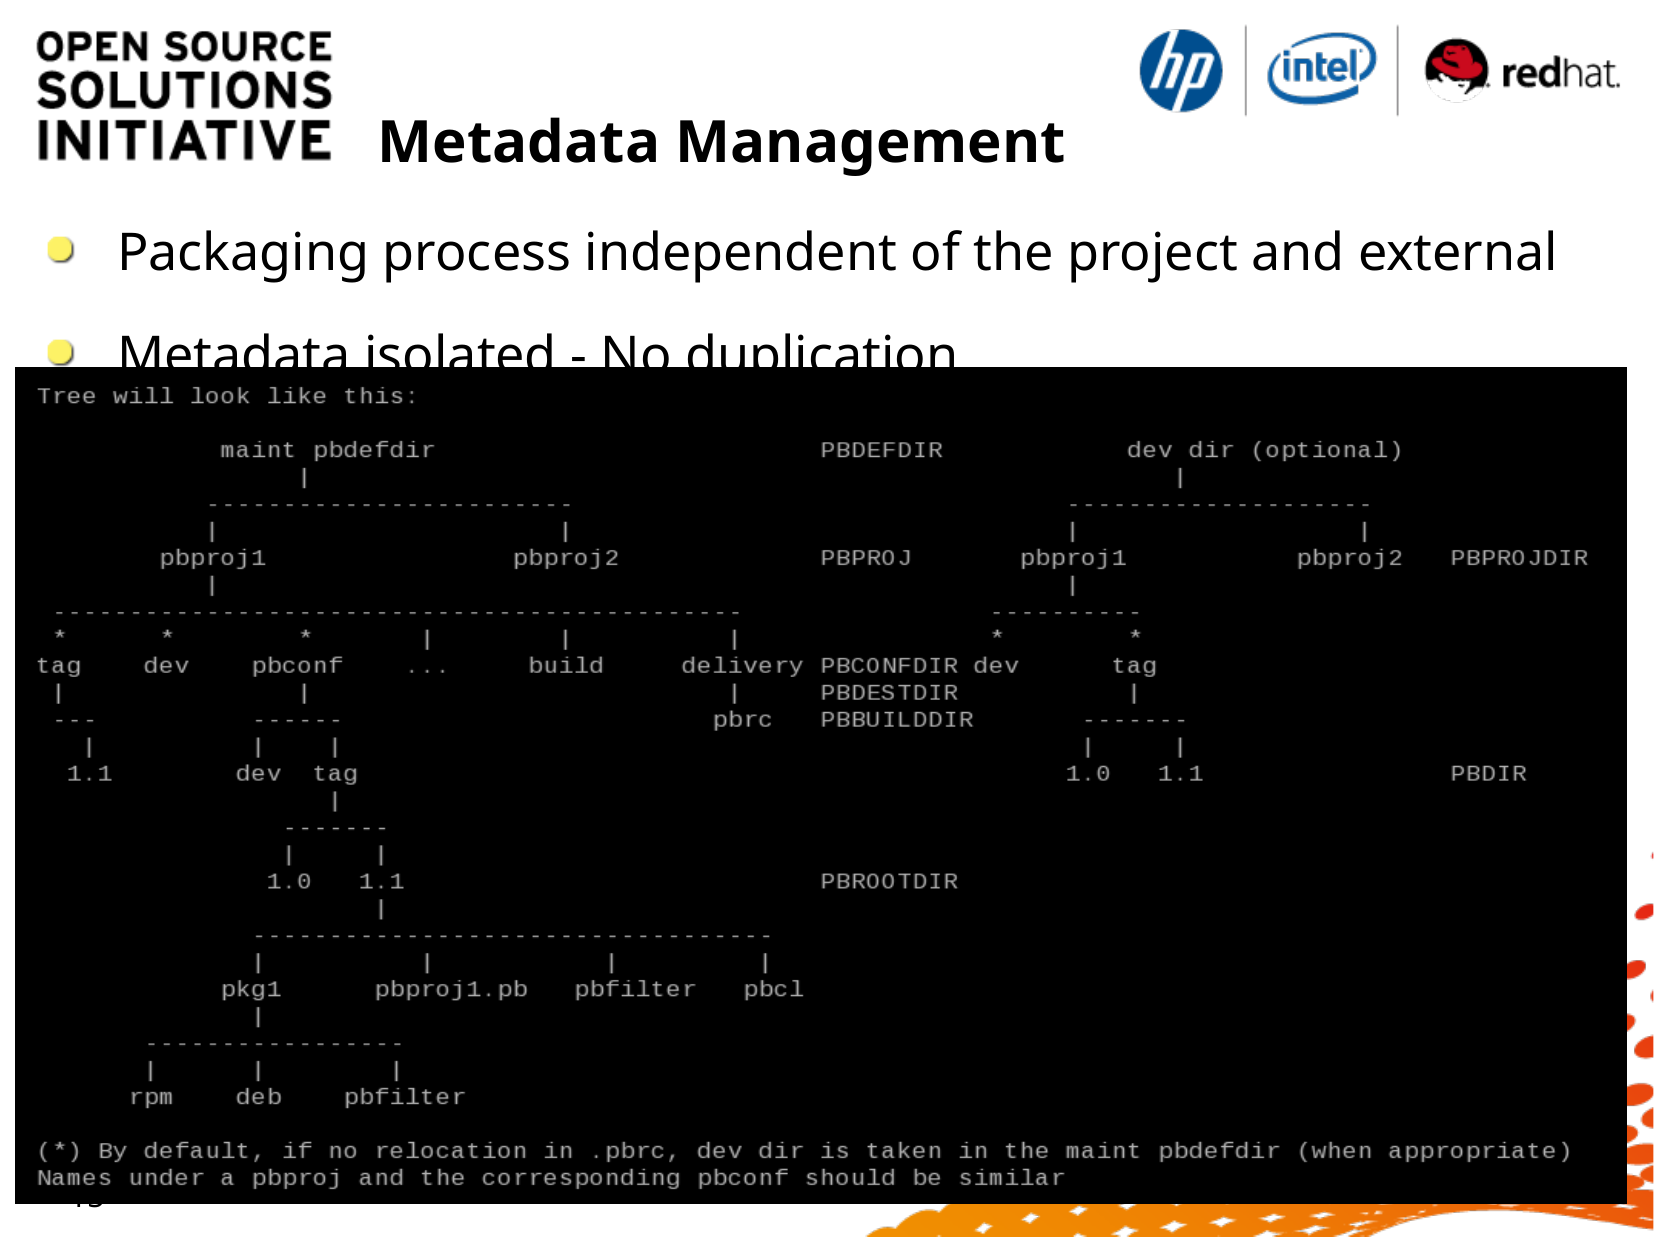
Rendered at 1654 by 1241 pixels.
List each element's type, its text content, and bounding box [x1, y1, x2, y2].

picture [0, 0, 1654, 1237]
list Packaging process independent of the project and external Metadata isolated - No duplication [34, 215, 1642, 1101]
title Metadata Management [377, 62, 1292, 215]
